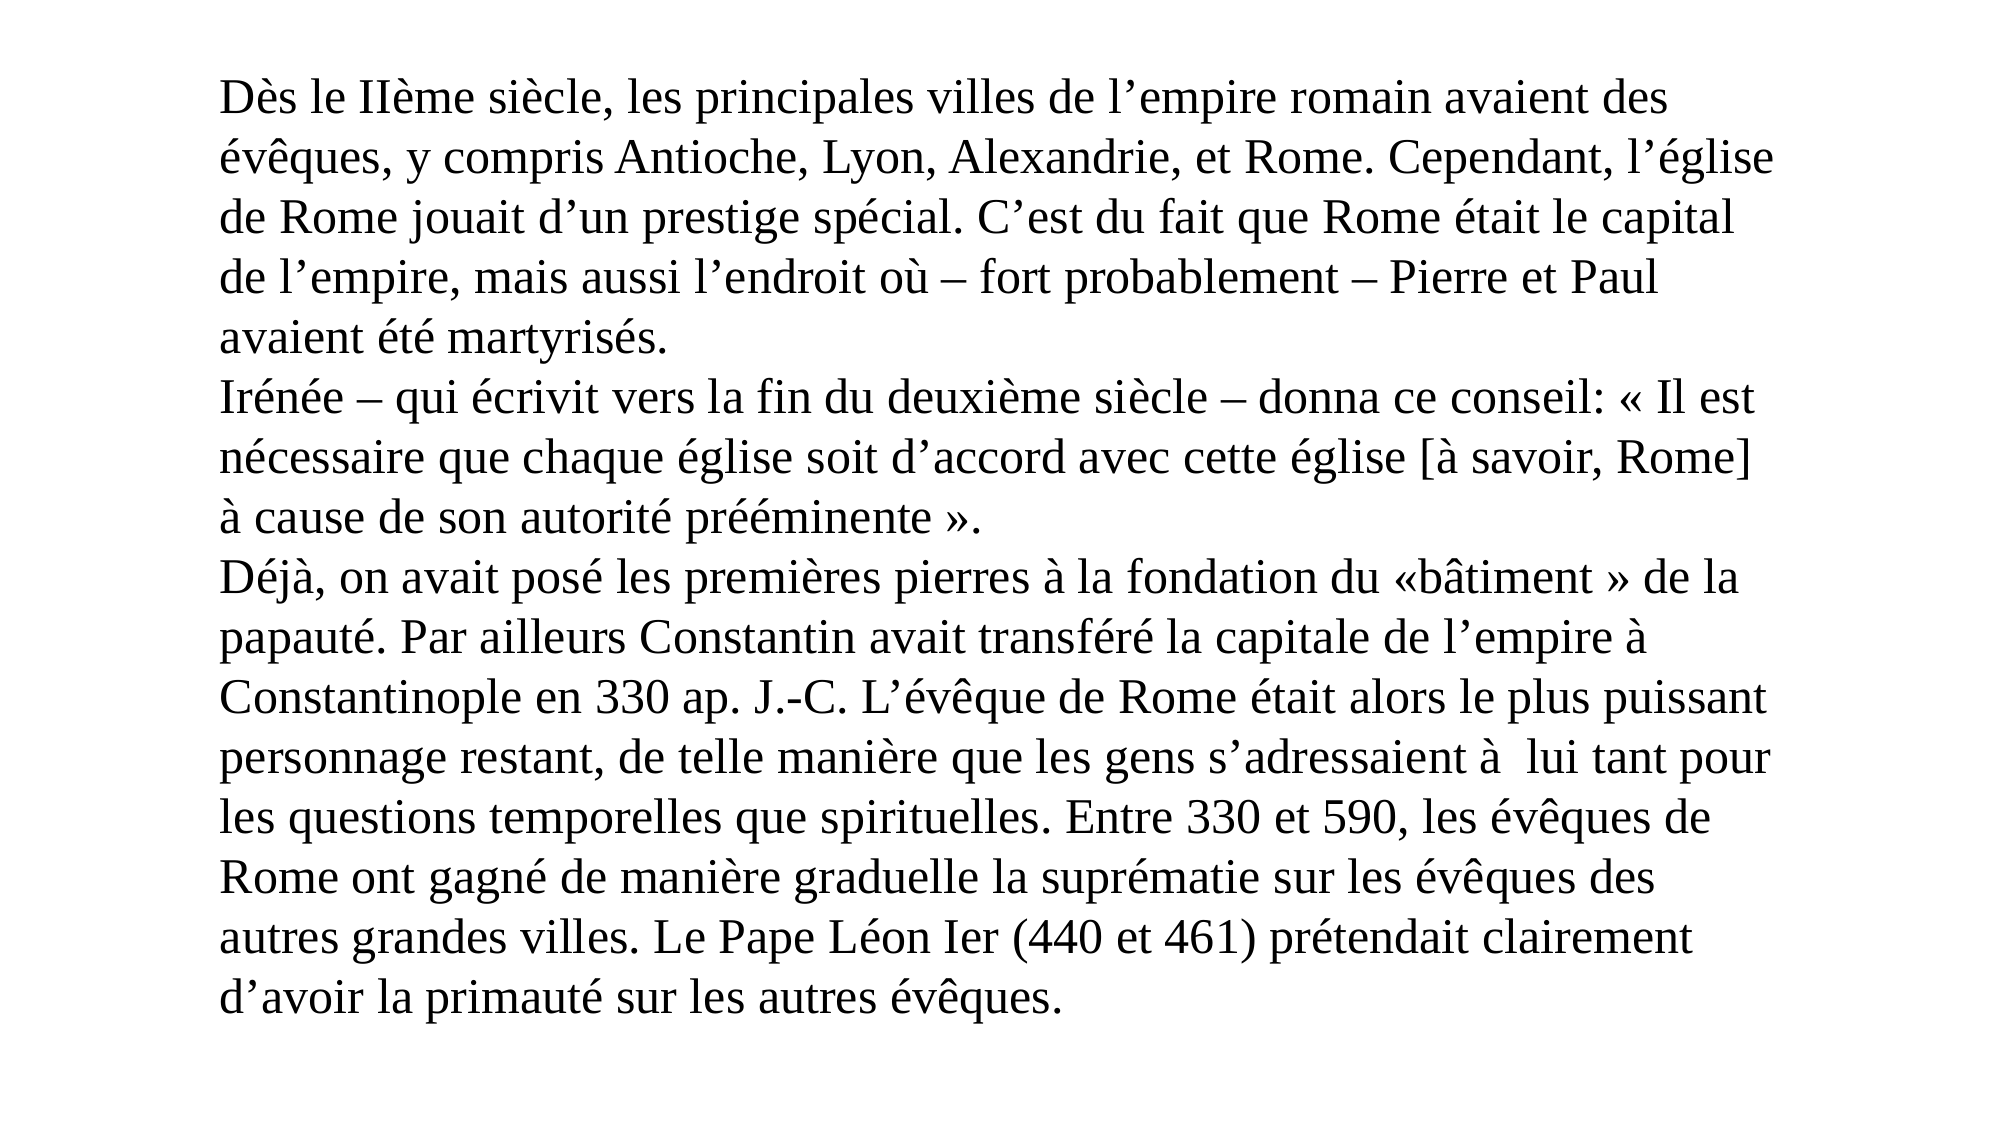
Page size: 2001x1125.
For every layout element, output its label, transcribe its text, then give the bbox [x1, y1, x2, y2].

text_box Dès le IIème siècle, les principales villes de l’empire romain avaient des évêques, y compris Antioche, Lyon, Alexandrie, et Rome. Cependant, l’église de Rome jouait d’un prestige spécial. C’est du fait que Rome était le capital de l’empire, mais aussi l’endroit où – fort probablement – Pierre et Paul avaient été martyrisés. Irénée – qui écrivit vers la fin du deuxième siècle – donna ce conseil: « Il est nécessaire que chaque église soit d’accord avec cette église [à savoir, Rome] à cause de son autorité prééminente ». Déjà, on avait posé les premières pierres à la fondation du «bâtiment » de la papauté. Par ailleurs Constantin avait transféré la capitale de l’empire à Constantinople en 330 ap. J.-C. L’évêque de Rome était alors le plus puissant personnage restant, de telle manière que les gens s’adressaient à lui tant pour les questions temporelles que spirituelles. Entre 330 et 590, les évêques de Rome ont gagné de manière graduelle la suprématie sur les évêques des autres grandes villes. Le Pape Léon Ier (440 et 461) prétendait clairement d’avoir la primauté sur les autres évêques. [204, 55, 1795, 1041]
